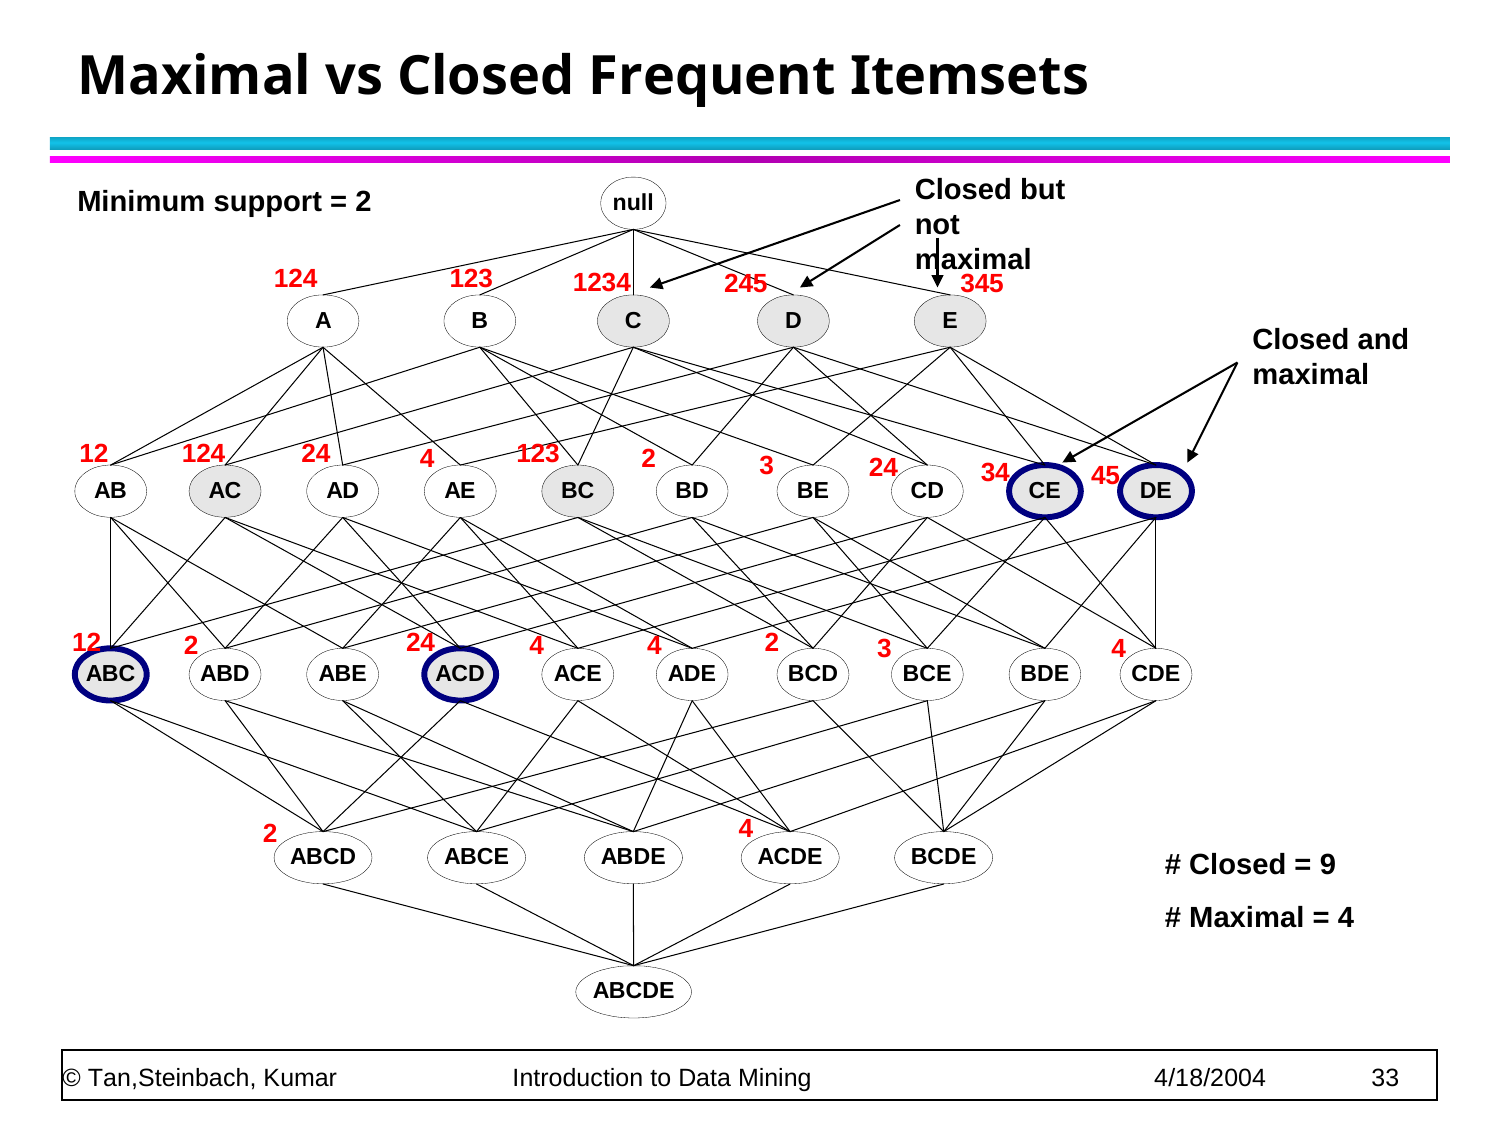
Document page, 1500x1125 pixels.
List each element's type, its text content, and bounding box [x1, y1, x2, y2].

text_box Minimum support = 2 [62, 174, 438, 226]
chart [37, 174, 1201, 1019]
text_box Closed and maximal [1237, 312, 1438, 398]
text_box Closed but not maximal [899, 162, 1101, 283]
text_box # Closed = 9 # Maximal = 4 [1149, 837, 1401, 942]
title Maximal vs Closed Frequent Itemsets [62, 22, 1421, 113]
